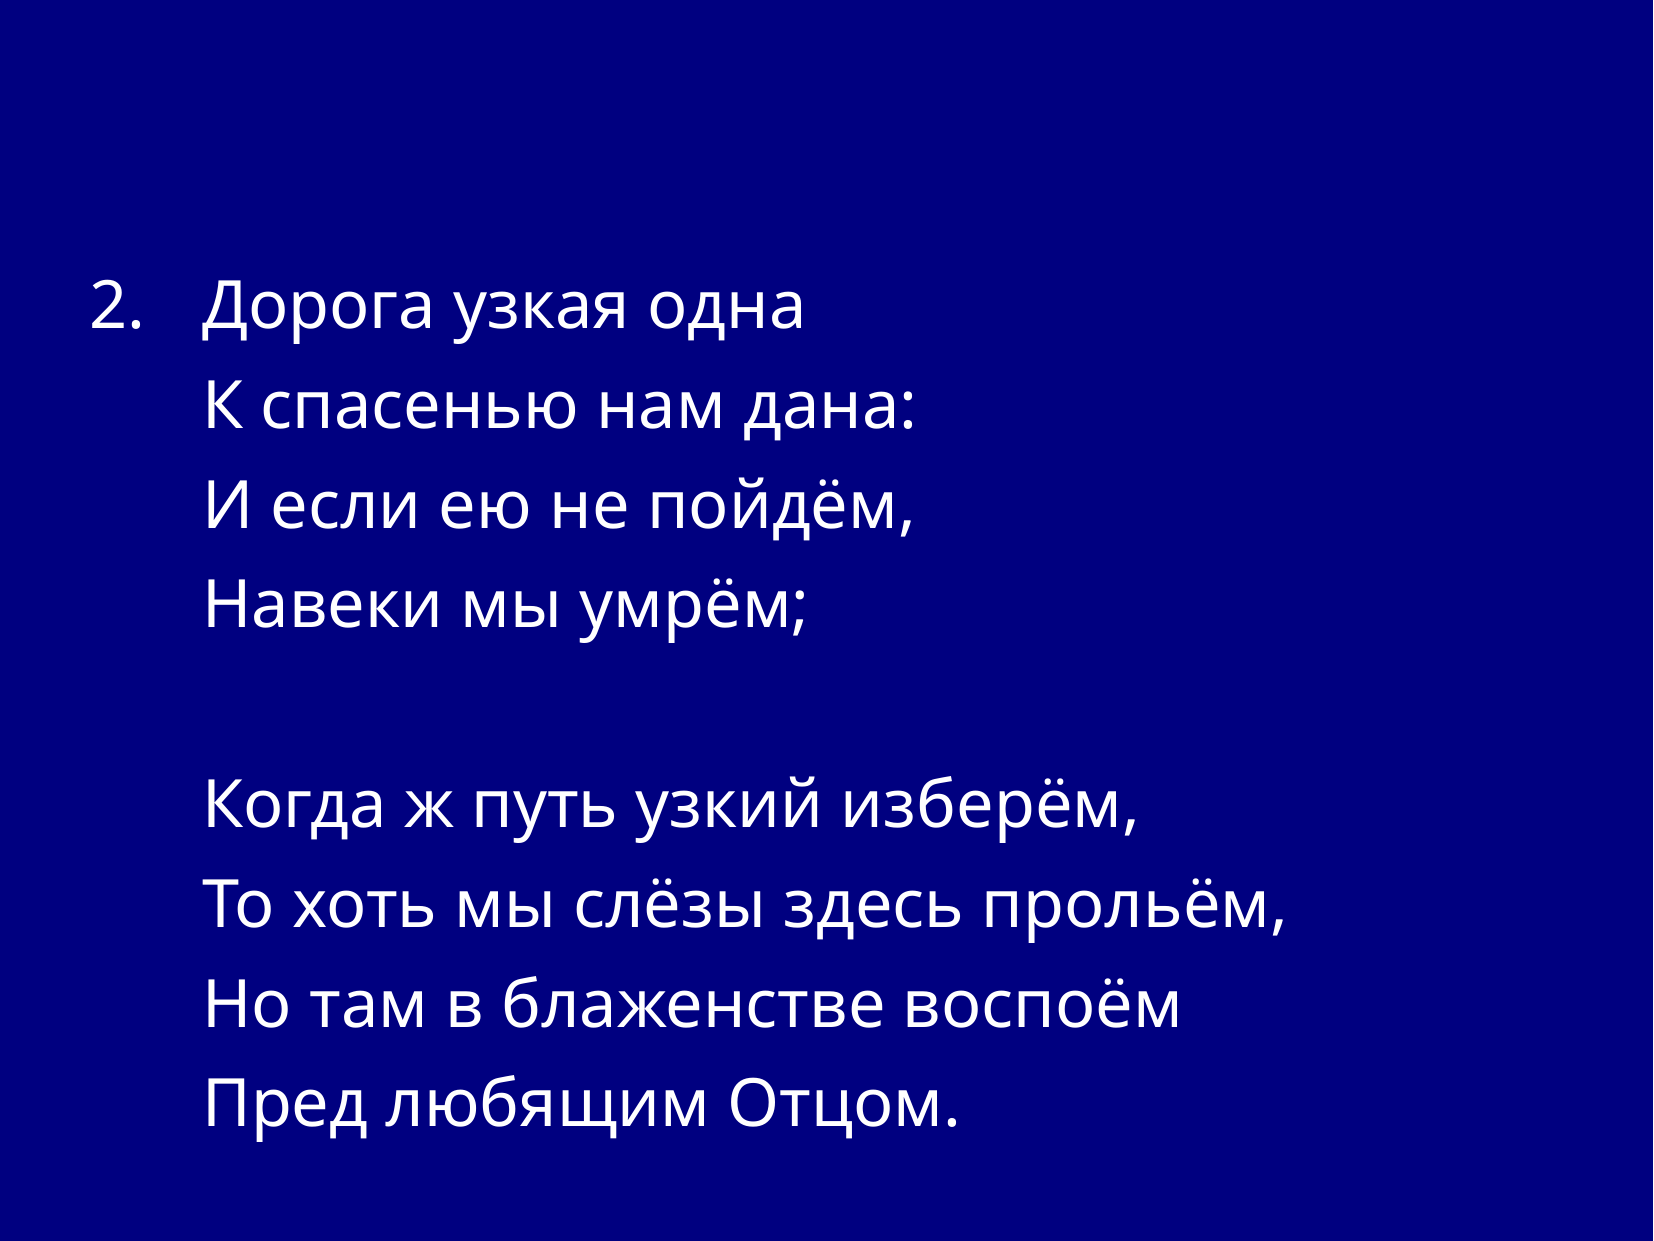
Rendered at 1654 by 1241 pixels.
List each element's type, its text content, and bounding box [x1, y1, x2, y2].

text_box 2. Дорога узкая одна К спасенью нам дана: И если ею не пойдём, Навеки мы умрём; Когда ж путь узкий изберём, То хоть мы слёзы здесь прольём, Но там в блаженстве воспоём Пред любящим Отцом. [75, 150, 1576, 1163]
